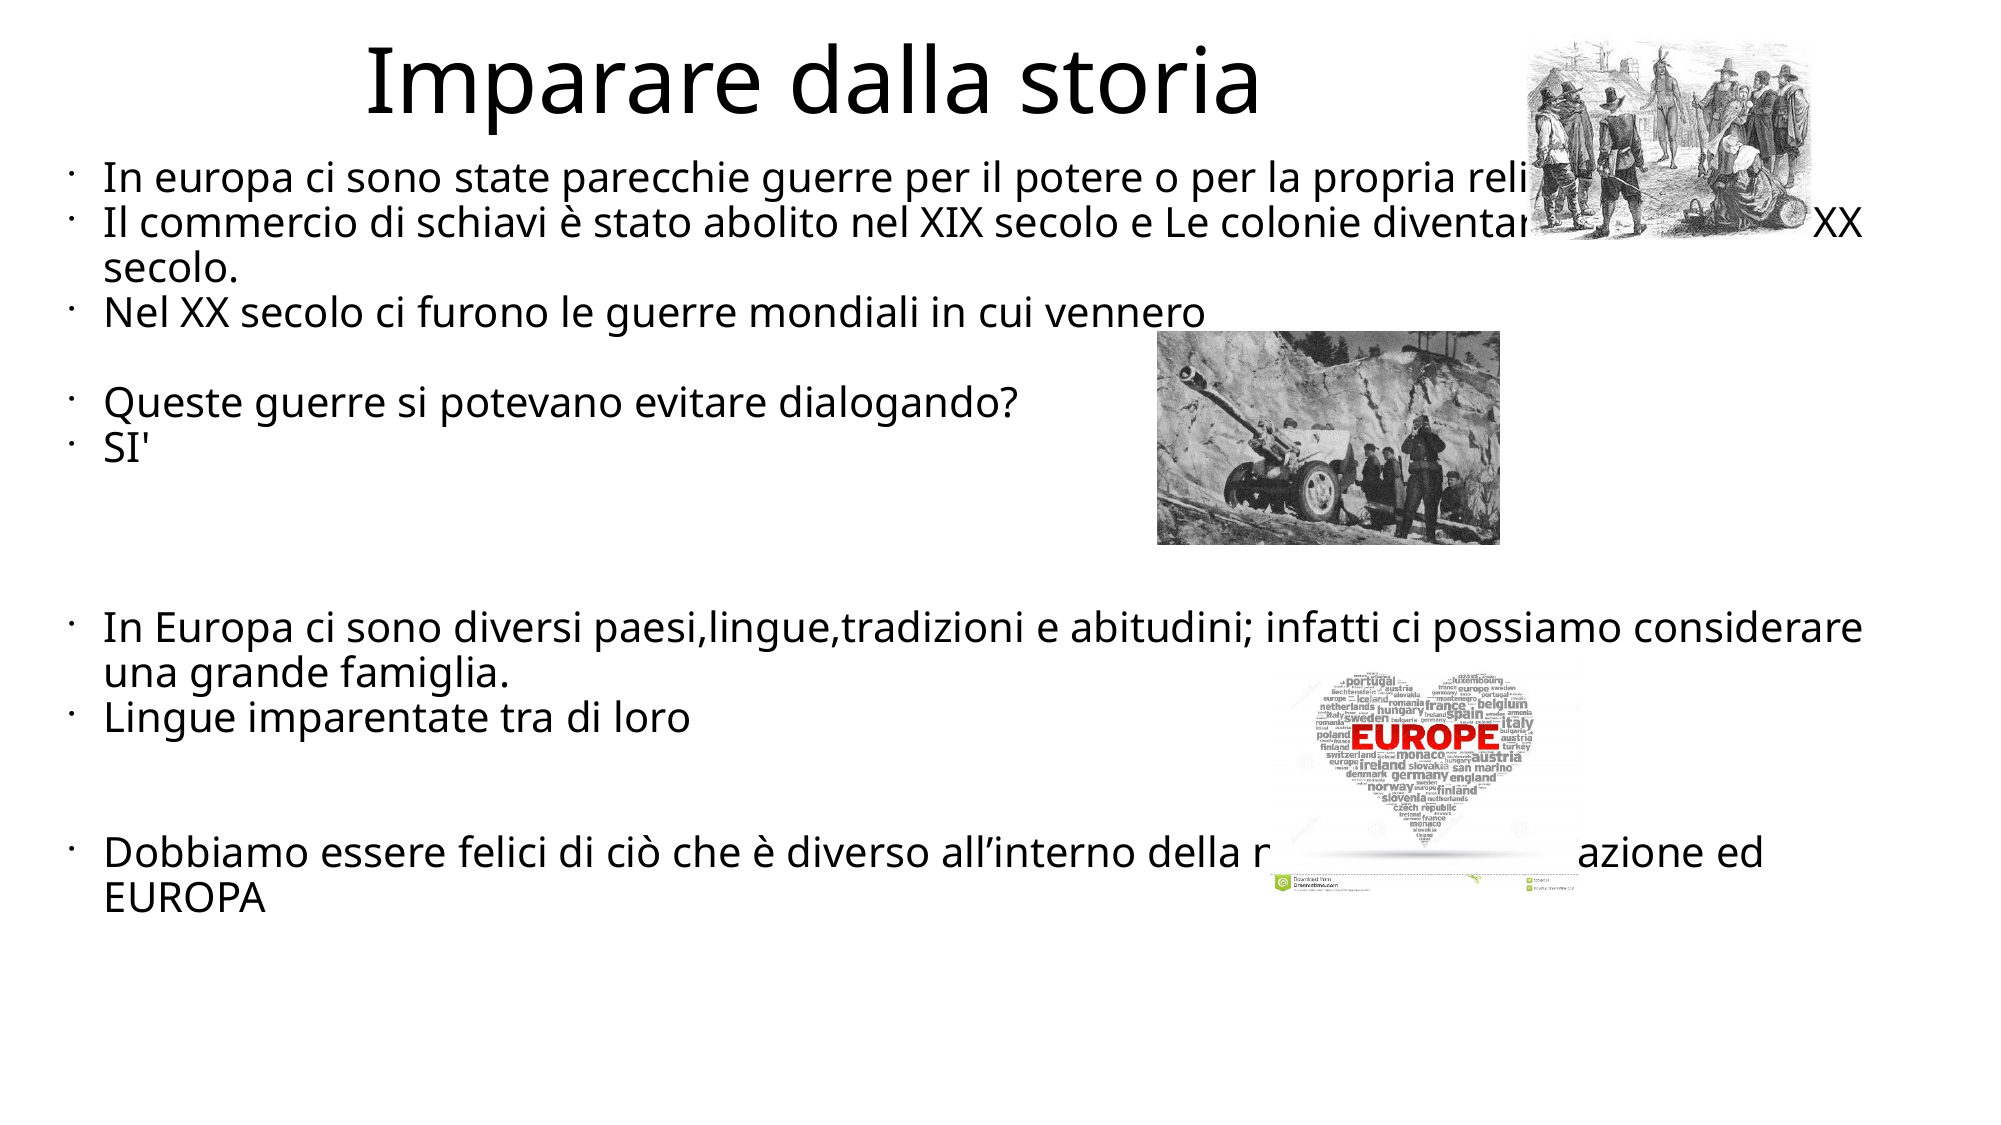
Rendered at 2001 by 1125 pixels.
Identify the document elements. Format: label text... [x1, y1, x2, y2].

picture [1270, 657, 1579, 894]
picture [1157, 331, 1500, 545]
title Imparare dalla storia [350, 19, 1626, 148]
picture [1527, 36, 1812, 240]
subtitle In europa ci sono state parecchie guerre per il potere o per la propria religione.. Il commercio di schiavi è stato abolito nel XIX secolo e Le colonie diventarono libere nel XX secolo. Nel XX secolo ci furono le guerre mondiali in cui vennero Queste guerre si potevano evitare dialogando? SI' In Europa ci sono diversi paesi,lingue,tradizioni e abitudini; infatti ci possiamo considerare una grande famiglia. Lingue imparentate tra di loro Dobbiamo essere felici di ciò che è diverso all’interno della nostra regione,nazione ed EUROPA [53, 148, 1915, 1088]
